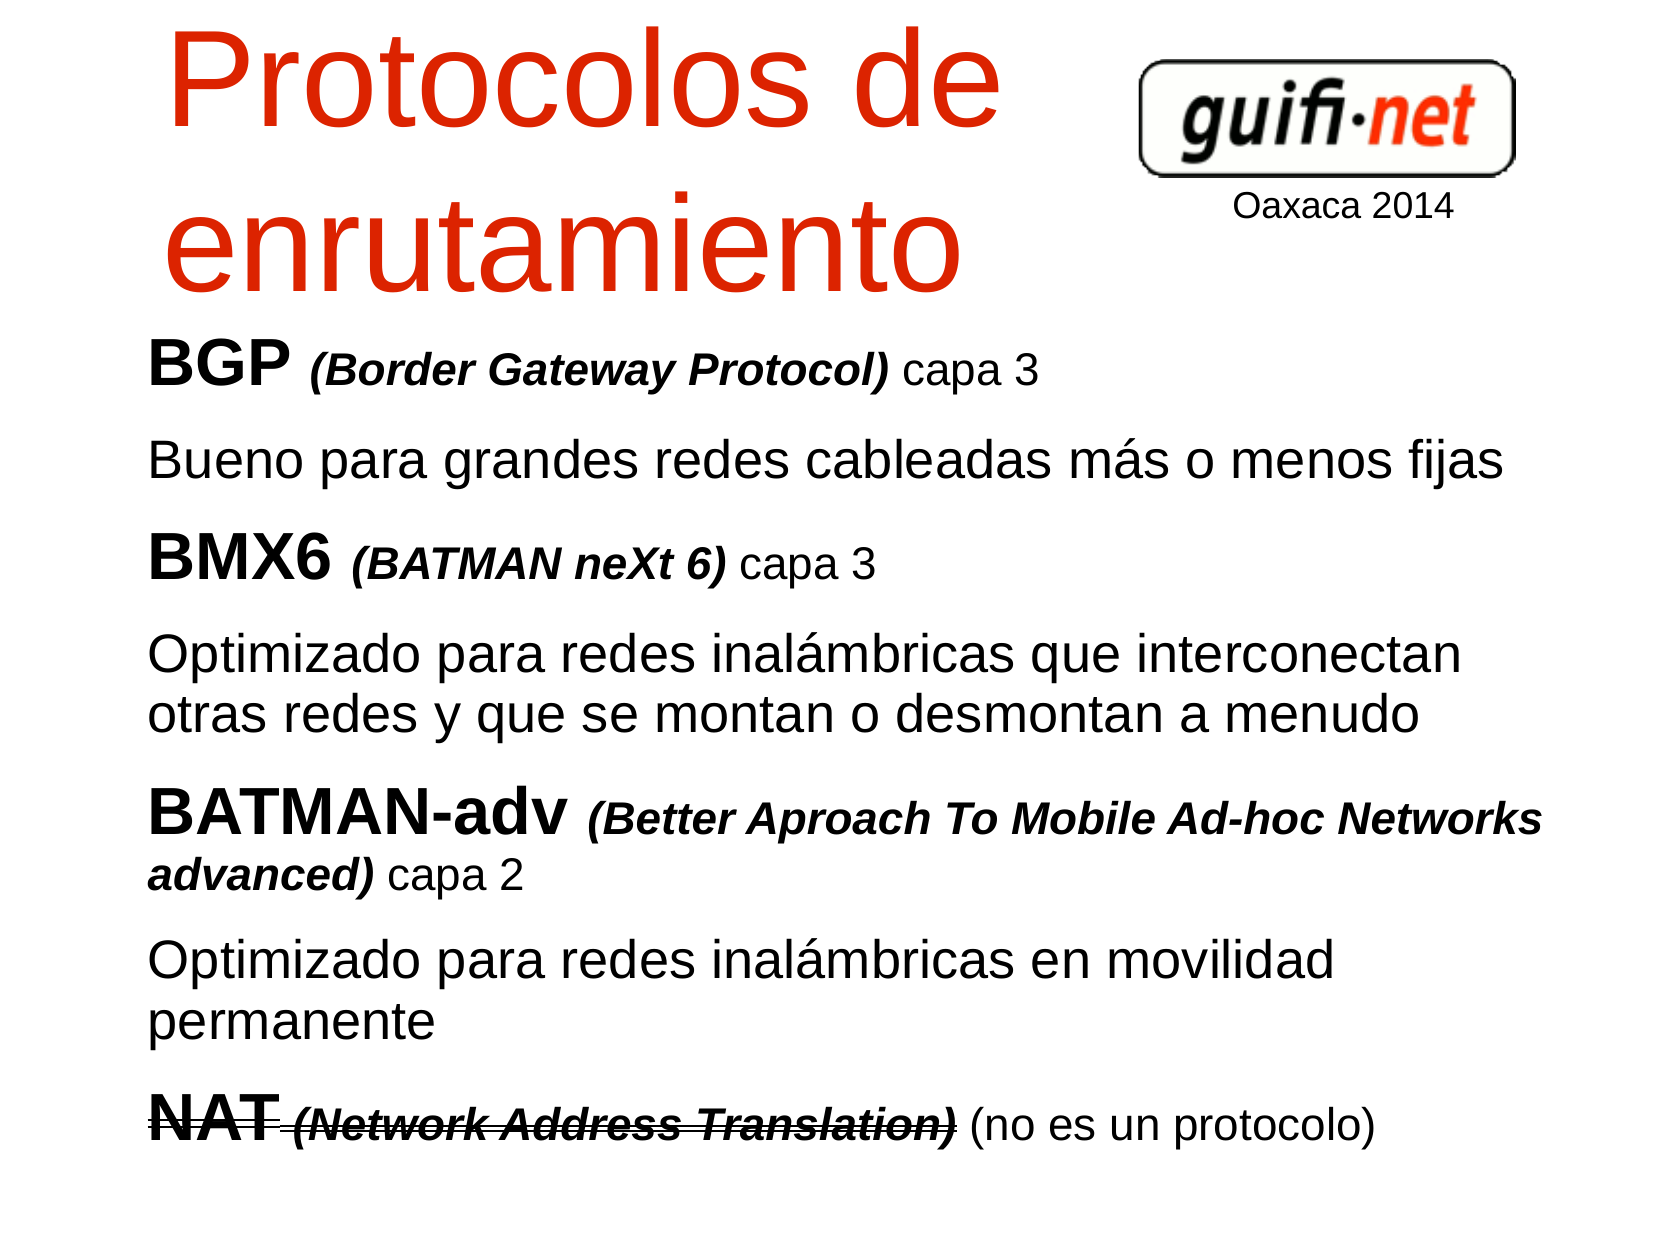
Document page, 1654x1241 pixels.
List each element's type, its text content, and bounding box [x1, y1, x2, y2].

list BGP (Border Gateway Protocol) capa 3 Bueno para grandes redes cableadas más o menos fijas BMX6 (BATMAN neXt 6) capa 3 Optimizado para redes inalámbricas que interconectan otras redes y que se montan o desmontan a menudo BATMAN-adv (Better Aproach To Mobile Ad-hoc Networks advanced) capa 2 Optimizado para redes inalámbricas en movilidad permanente NAT (Network Address Translation) (no es un protocolo) [76, 324, 1565, 1156]
picture [1137, 59, 1516, 177]
title Protocolos de enrutamiento [76, 1, 1093, 324]
text_box Oaxaca 2014 [1033, 177, 1654, 277]
